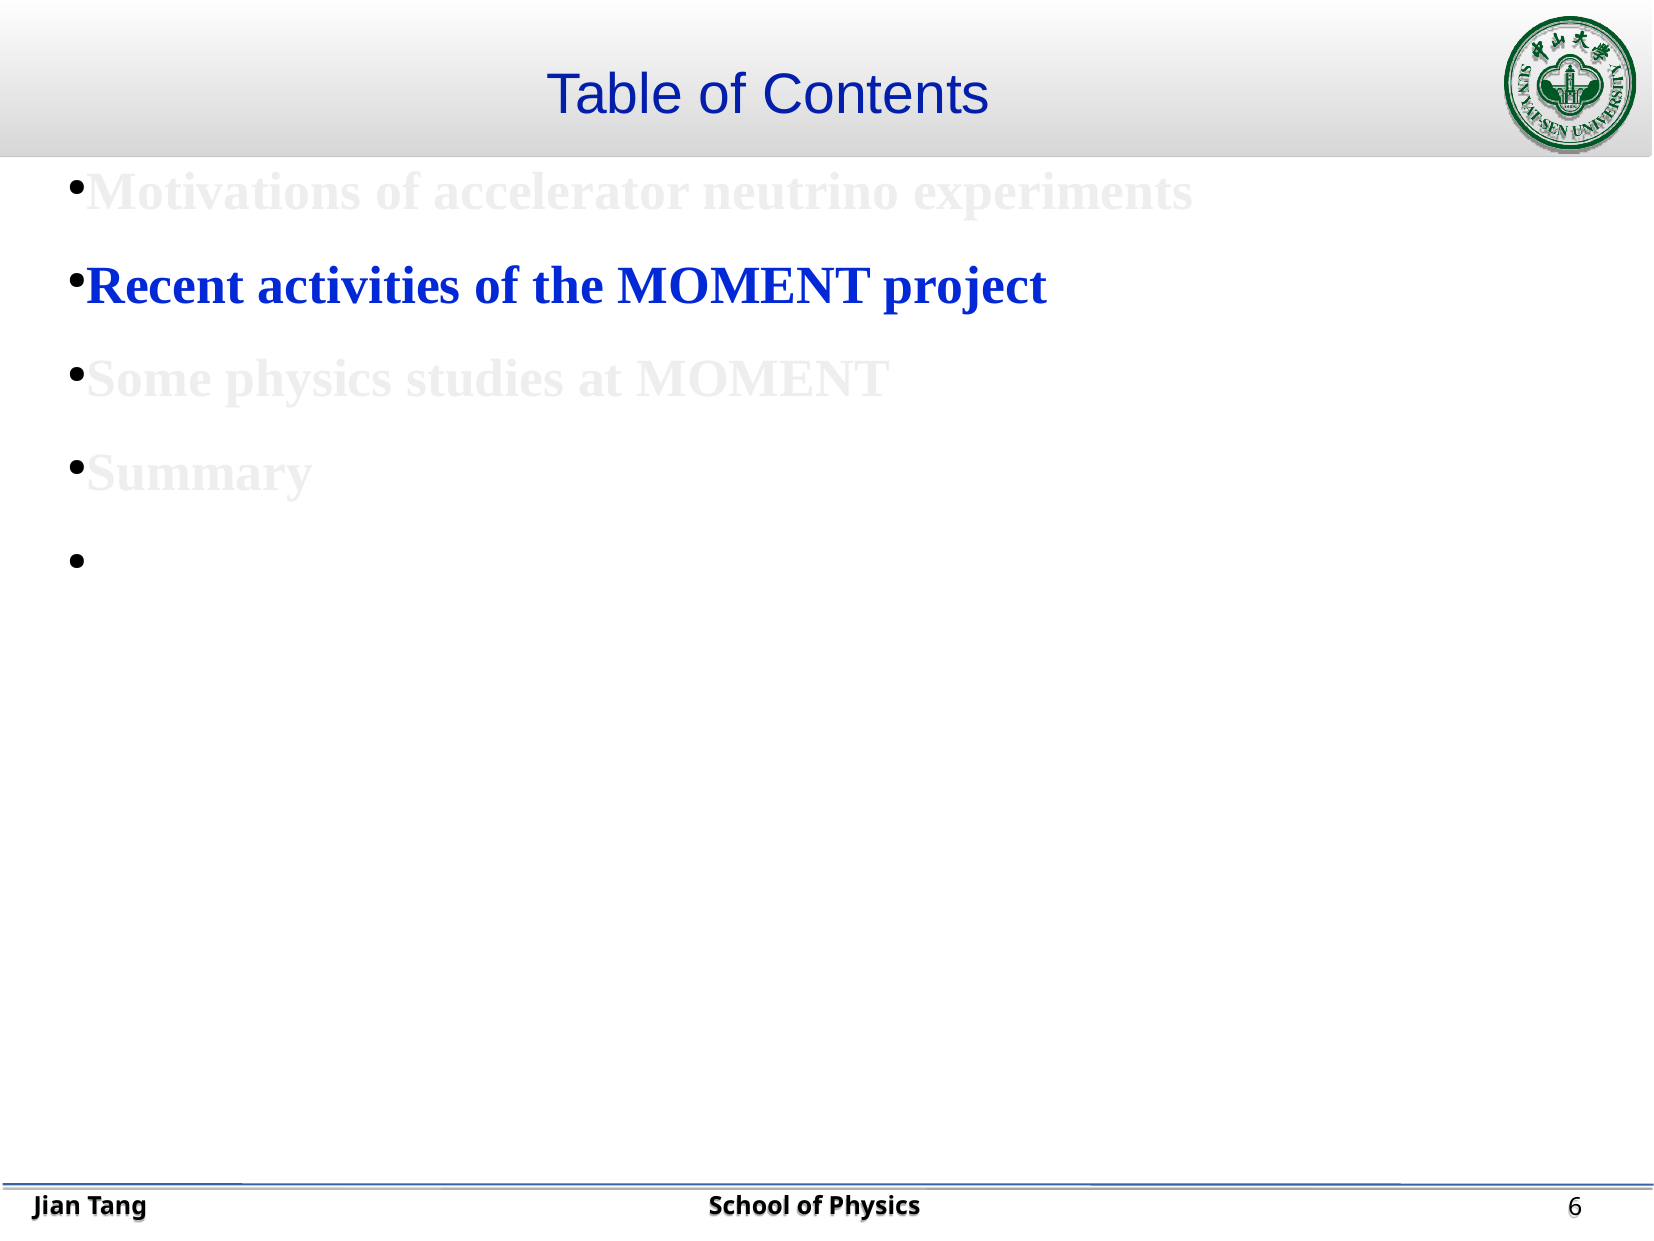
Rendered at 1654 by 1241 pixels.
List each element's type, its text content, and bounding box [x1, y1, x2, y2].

list Motivations of accelerator neutrino experiments Recent activities of the MOMENT project Some physics studies at MOMENT Summary [67, 156, 1591, 1178]
title Table of Contents [66, 26, 1479, 155]
text_box [1530, 1184, 1621, 1231]
